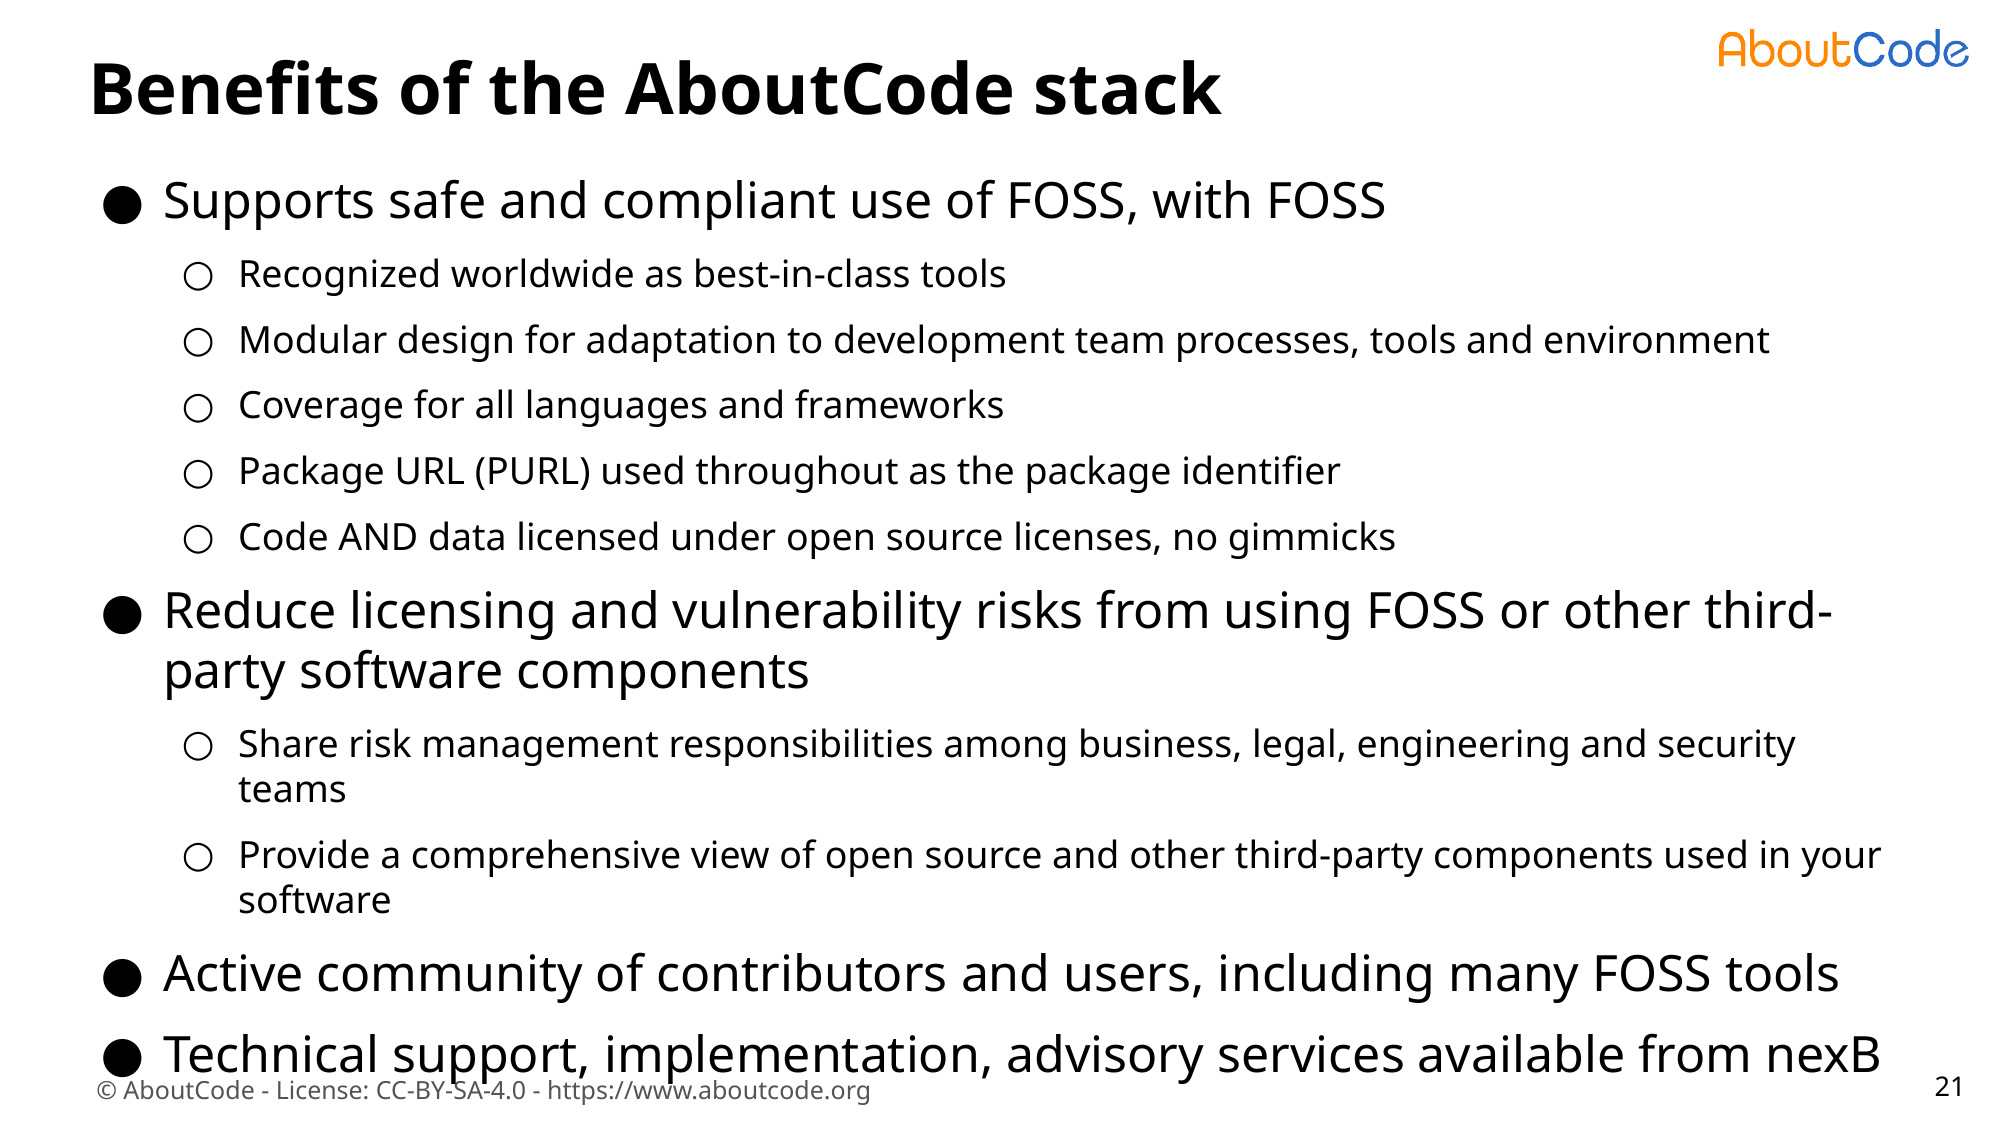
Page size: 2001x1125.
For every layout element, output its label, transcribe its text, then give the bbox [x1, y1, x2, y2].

title Benefits of the AboutCode stack [68, 23, 1932, 149]
picture [1932, 29, 1969, 67]
slide_number <number> [1865, 1044, 1986, 1125]
list Supports safe and compliant use of FOSS, with FOSS Recognized worldwide as best-in-class tools Modular design for adaptation to development team processes, tools and environment Coverage for all languages and frameworks Package URL (PURL) used throughout as the package identifier Code AND data licensed under open source licenses, no gimmicks Reduce licensing and vulnerability risks from using FOSS or other third-party software components Share risk management responsibilities among business, legal, engineering and security teams Provide a comprehensive view of open source and other third-party components used in your software Active community of contributors and users, including many FOSS tools Technical support, implementation, advisory services available from nexB [68, 149, 1932, 1045]
